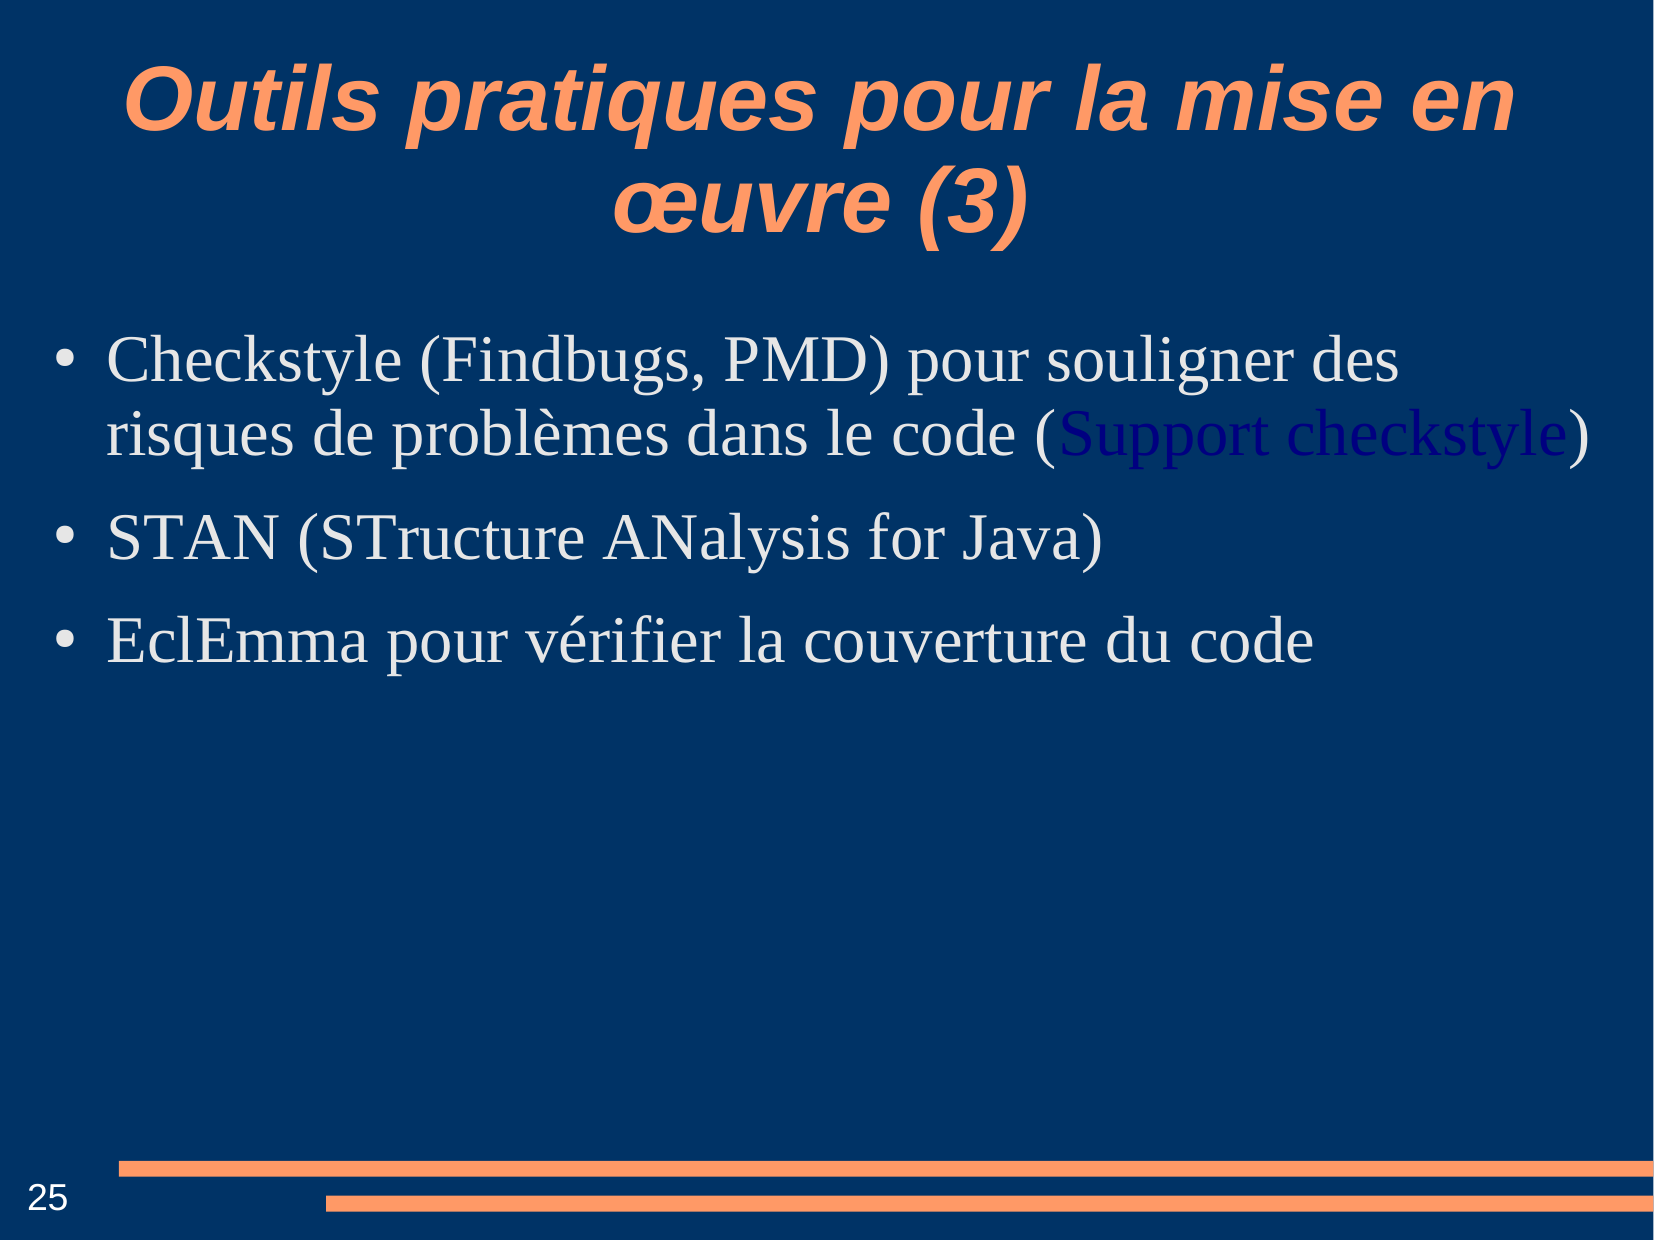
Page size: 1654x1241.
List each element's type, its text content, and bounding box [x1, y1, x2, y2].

title Outils pratiques pour la mise en œuvre (3) [35, 46, 1607, 254]
list Checkstyle (Findbugs, PMD) pour souligner des risques de problèmes dans le code (Support checkstyle) STAN (STructure ANalysis for Java) EclEmma pour vérifier la couverture du code [35, 322, 1607, 1099]
